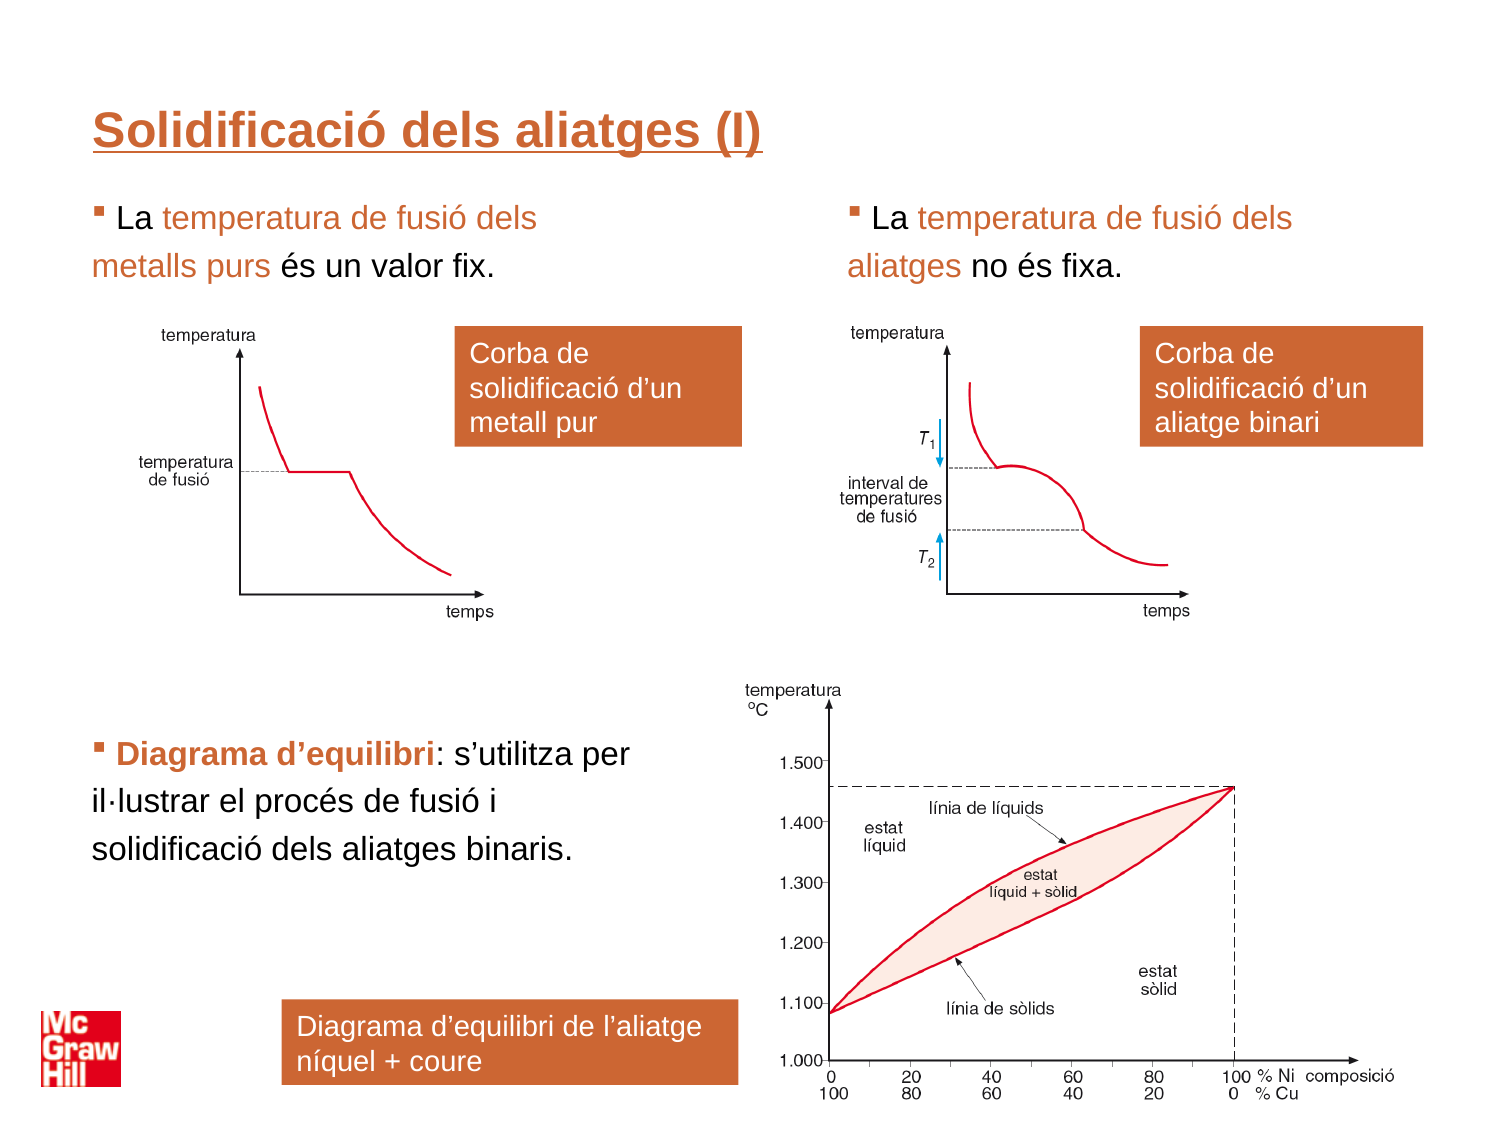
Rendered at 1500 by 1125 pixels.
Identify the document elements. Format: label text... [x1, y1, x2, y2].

picture [832, 315, 1199, 630]
chart [41, 1011, 121, 1087]
picture [135, 322, 499, 628]
text_box Solidificació dels aliatges (I) [78, 90, 1483, 166]
text_box La temperatura de fusió dels metalls purs és un valor fix. [76, 180, 648, 292]
text_box Diagrama d’equilibri: s’utilitza per il·lustrar el procés de fusió i solidificació dels aliatges binaris. [76, 716, 684, 876]
text_box La temperatura de fusió dels aliatges no és fixa. [785, 180, 1345, 292]
picture [742, 677, 1421, 1106]
text_box Diagrama d’equilibri de l’aliatge níquel + coure [281, 999, 739, 1085]
text_box Corba de solidificació d’un aliatge binari [1139, 326, 1424, 447]
text_box Corba de solidificació d’un metall pur [454, 326, 742, 447]
